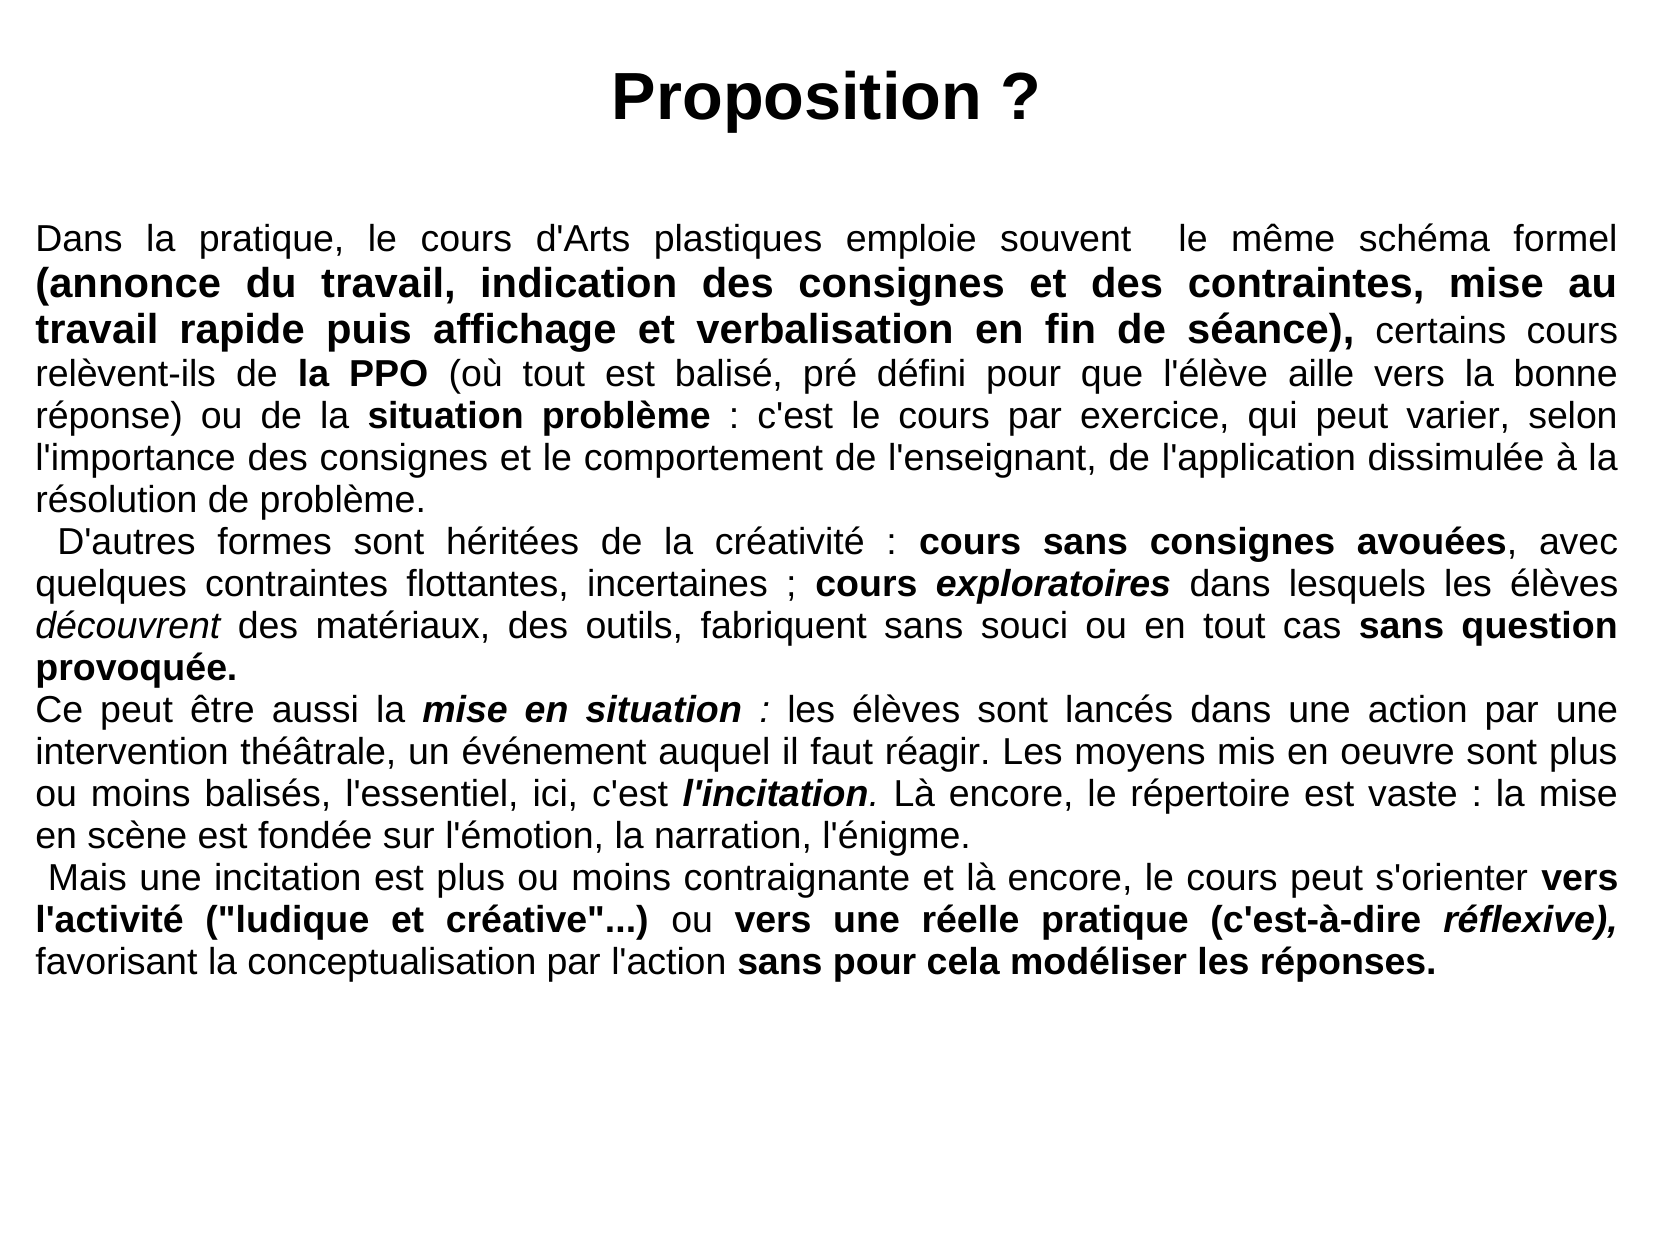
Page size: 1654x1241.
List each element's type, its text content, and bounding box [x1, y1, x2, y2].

text_box Proposition ? Dans la pratique, le cours d'Arts plastiques emploie souvent le même schéma formel (annonce du travail, indication des consignes et des contraintes, mise au travail rapide puis affichage et verbalisation en fin de séance), certains cours relèvent-ils de la PPO (où tout est balisé, pré défini pour que l'élève aille vers la bonne réponse) ou de la situation problème : c'est le cours par exercice, qui peut varier, selon l'importance des consignes et le comportement de l'enseignant, de l'application dissimulée à la résolution de problème. D'autres formes sont héritées de la créativité : cours sans consignes avouées, avec quelques contraintes flottantes, incertaines ; cours exploratoires dans lesquels les élèves découvrent des matériaux, des outils, fabriquent sans souci ou en tout cas sans question provoquée. Ce peut être aussi la mise en situation : les élèves sont lancés dans une action par une intervention théâtrale, un événement auquel il faut réagir. Les moyens mis en oeuvre sont plus ou moins balisés, l'essentiel, ici, c'est l'incitation. Là encore, le répertoire est vaste : la mise en scène est fondée sur l'émotion, la narration, l'énigme. Mais une incitation est plus ou moins contraignante et là encore, le cours peut s'orienter vers l'activité ("ludique et créative"...) ou vers une réelle pratique (c'est-à-dire réflexive), favorisant la conceptualisation par l'action sans pour cela modéliser les réponses. [35, 59, 1619, 1158]
